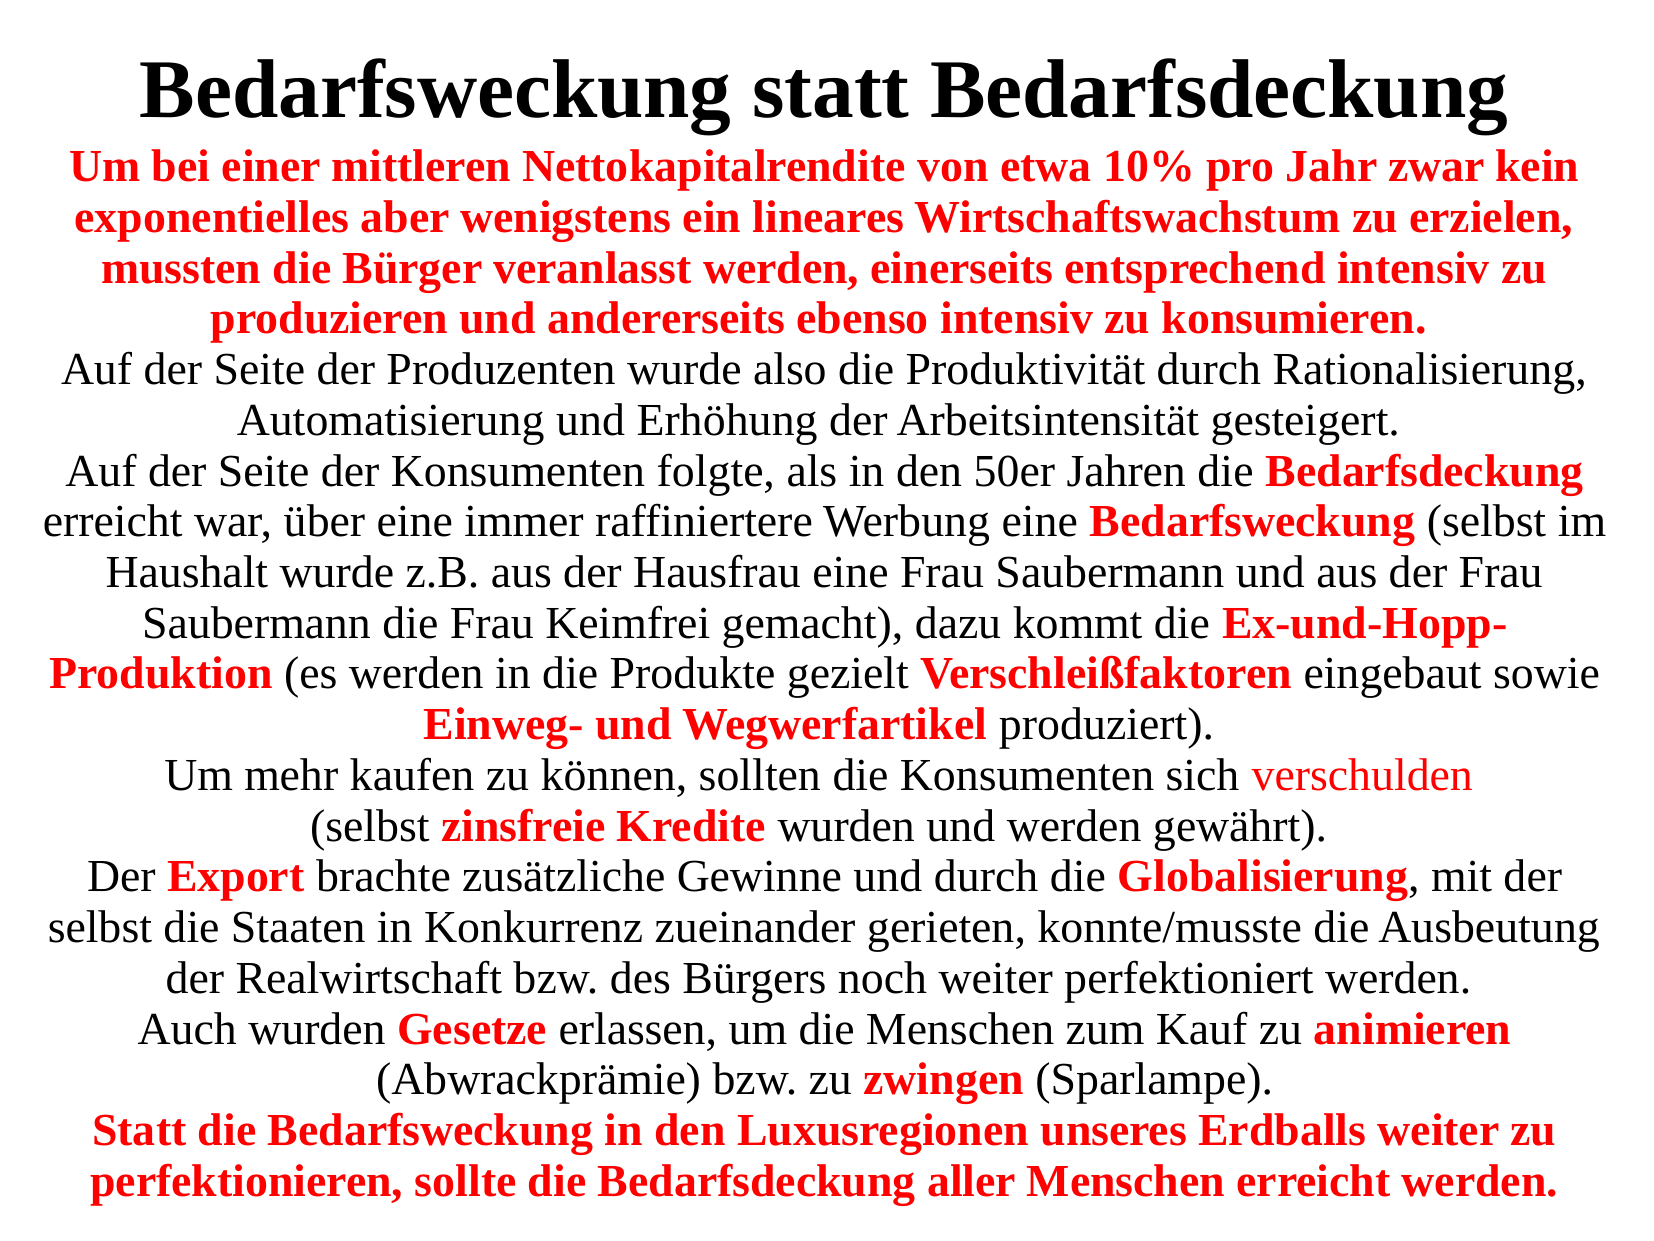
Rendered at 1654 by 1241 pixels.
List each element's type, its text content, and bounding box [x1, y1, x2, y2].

text_box Bedarfsweckung statt Bedarfsdeckung Um bei einer mittleren Nettokapitalrendite von etwa 10% pro Jahr zwar kein exponentielles aber wenigstens ein lineares Wirtschaftswachstum zu erzielen, mussten die Bürger veranlasst werden, einerseits entsprechend intensiv zu produzieren und andererseits ebenso intensiv zu konsumieren. Auf der Seite der Produzenten wurde also die Produktivität durch Rationalisierung, Automatisierung und Erhöhung der Arbeitsintensität gesteigert. Auf der Seite der Konsumenten folgte, als in den 50er Jahren die Bedarfsdeckung erreicht war, über eine immer raffiniertere Werbung eine Bedarfsweckung (selbst im Haushalt wurde z.B. aus der Hausfrau eine Frau Saubermann und aus der Frau Saubermann die Frau Keimfrei gemacht), dazu kommt die Ex-und-Hopp-Produktion (es werden in die Produkte gezielt Verschleißfaktoren eingebaut sowie Einweg- und Wegwerfartikel produziert). Um mehr kaufen zu können, sollten die Konsumenten sich verschulden (selbst zinsfreie Kredite wurden und werden gewährt). Der Export brachte zusätzliche Gewinne und durch die Globalisierung, mit der selbst die Staaten in Konkurrenz zueinander gerieten, konnte/musste die Ausbeutung der Realwirtschaft bzw. des Bürgers noch weiter perfektioniert werden. Auch wurden Gesetze erlassen, um die Menschen zum Kauf zu animieren (Abwrackprämie) bzw. zu zwingen (Sparlampe). Statt die Bedarfsweckung in den Luxusregionen unseres Erdballs weiter zu perfektionieren, sollte die Bedarfsdeckung aller Menschen erreicht werden. [28, 35, 1634, 1221]
